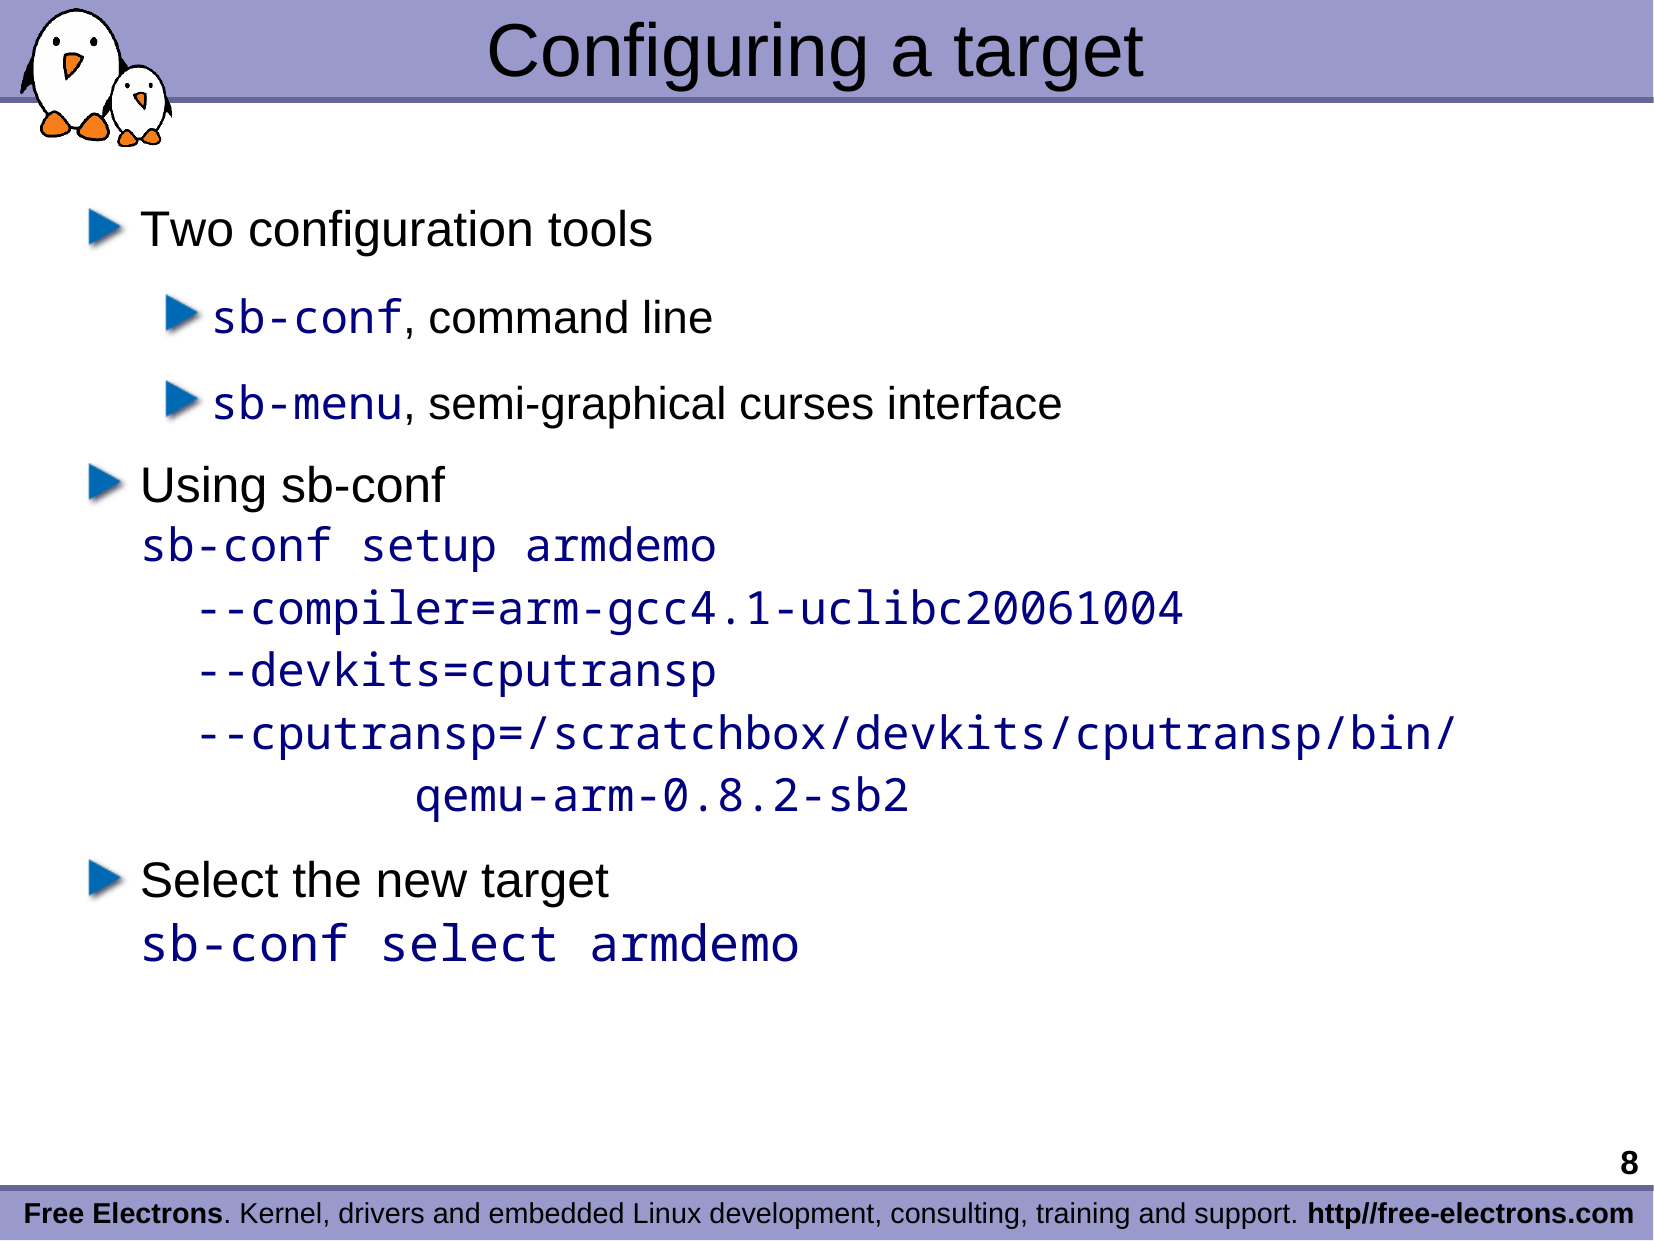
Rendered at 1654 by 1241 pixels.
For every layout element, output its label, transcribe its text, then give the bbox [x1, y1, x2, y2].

title Configuring a target [70, 0, 1561, 101]
list Two configuration tools sb-conf, command line sb-menu, semi-graphical curses interface Using sb-conf sb-conf setup armdemo --compiler=arm-gcc4.1-uclibc20061004 --devkits=cputransp --cputransp=/scratchbox/devkits/cputransp/bin/ qemu-arm-0.8.2-sb2 Select the new target sb-conf select armdemo [68, 201, 1592, 1118]
picture [20, 8, 172, 147]
